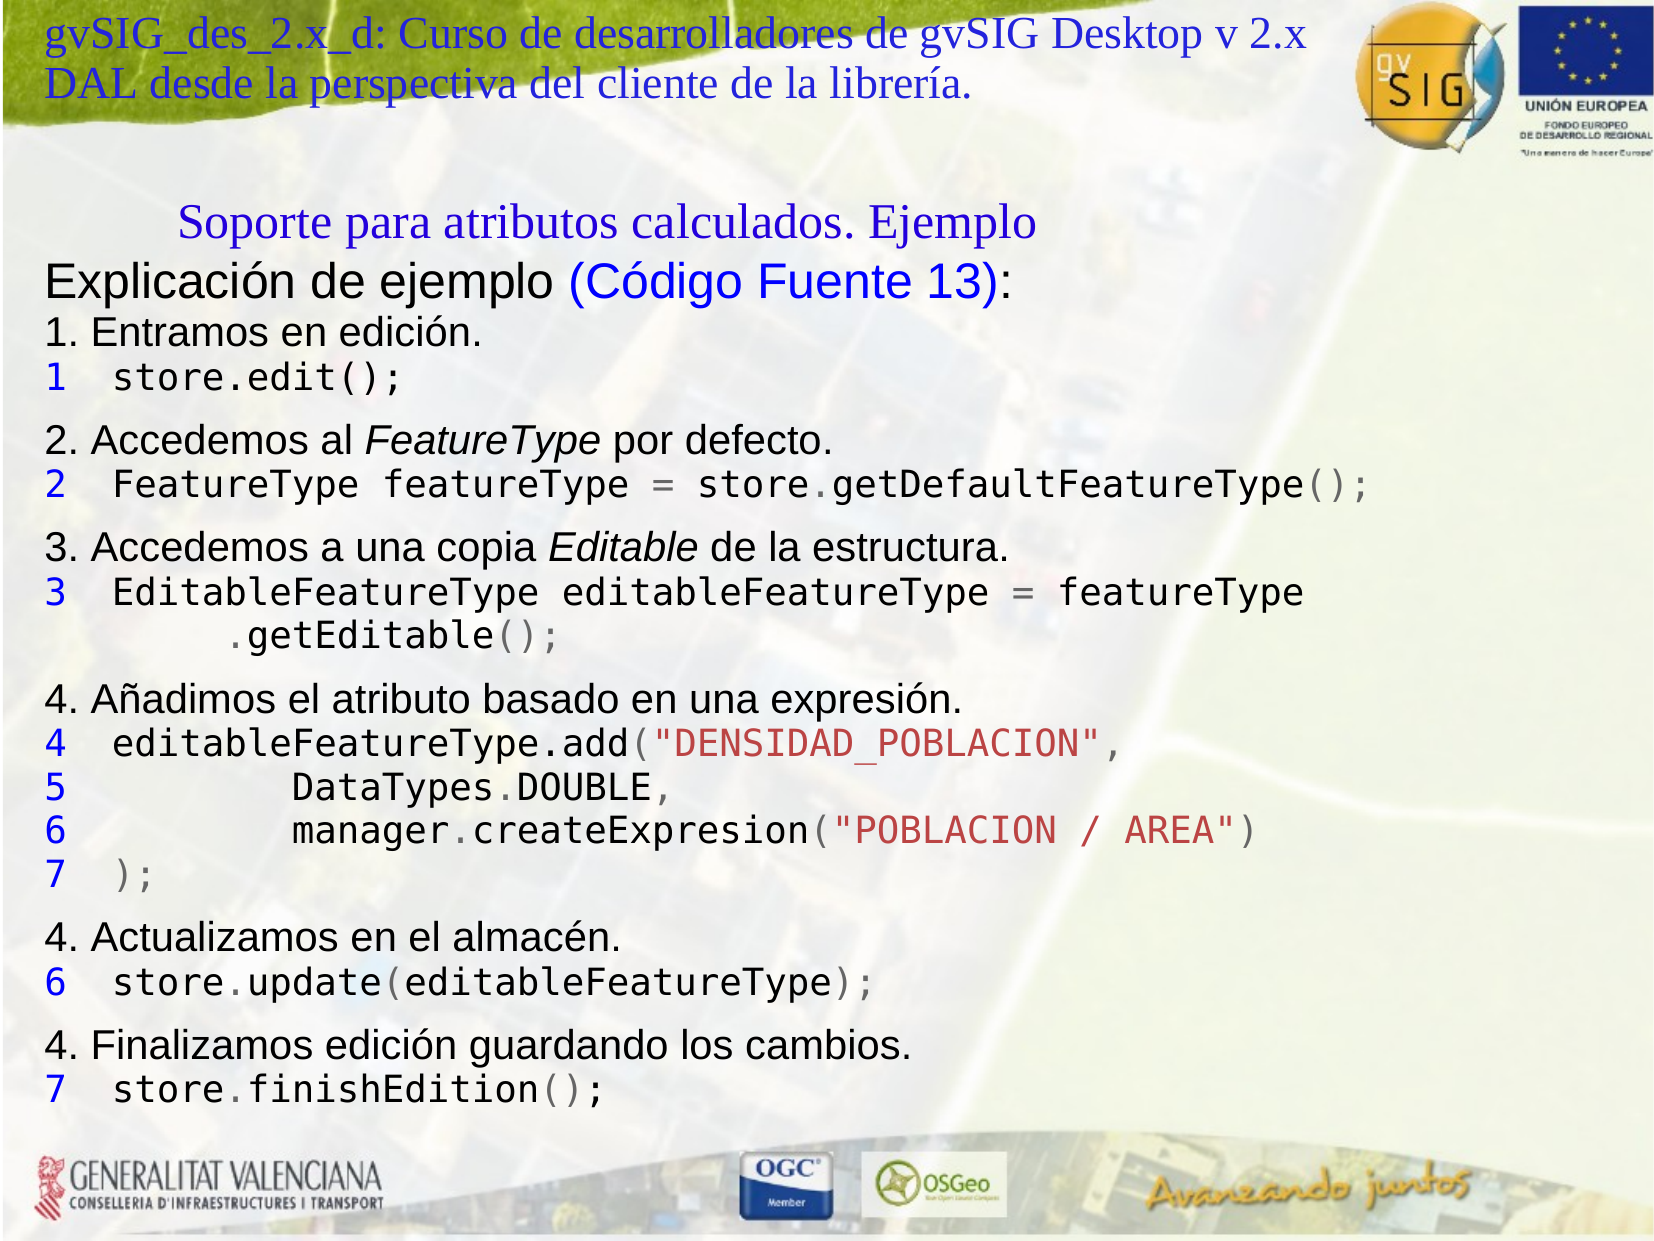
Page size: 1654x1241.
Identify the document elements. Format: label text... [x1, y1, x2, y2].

title Soporte para atributos calculados. Ejemplo [177, 88, 1329, 245]
text_box Explicación de ejemplo (Código Fuente 13): 1. Entramos en edición. 1 store.edit(); 2. Accedemos al FeatureType por defecto. 2 FeatureType featureType = store.getDefaultFeatureType(); 3. Accedemos a una copia Editable de la estructura. 3 EditableFeatureType editableFeatureType = featureType .getEditable(); 4. Añadimos el atributo basado en una expresión. 4 editableFeatureType.add("DENSIDAD_POBLACION", 5 DataTypes.DOUBLE, 6 manager.createExpresion("POBLACION / AREA") 7 ); 4. Actualizamos en el almacén. 6 store.update(editableFeatureType); 4. Finalizamos edición guardando los cambios. 7 store.finishEdition(); [29, 245, 1625, 1192]
picture [2, 0, 1654, 1241]
